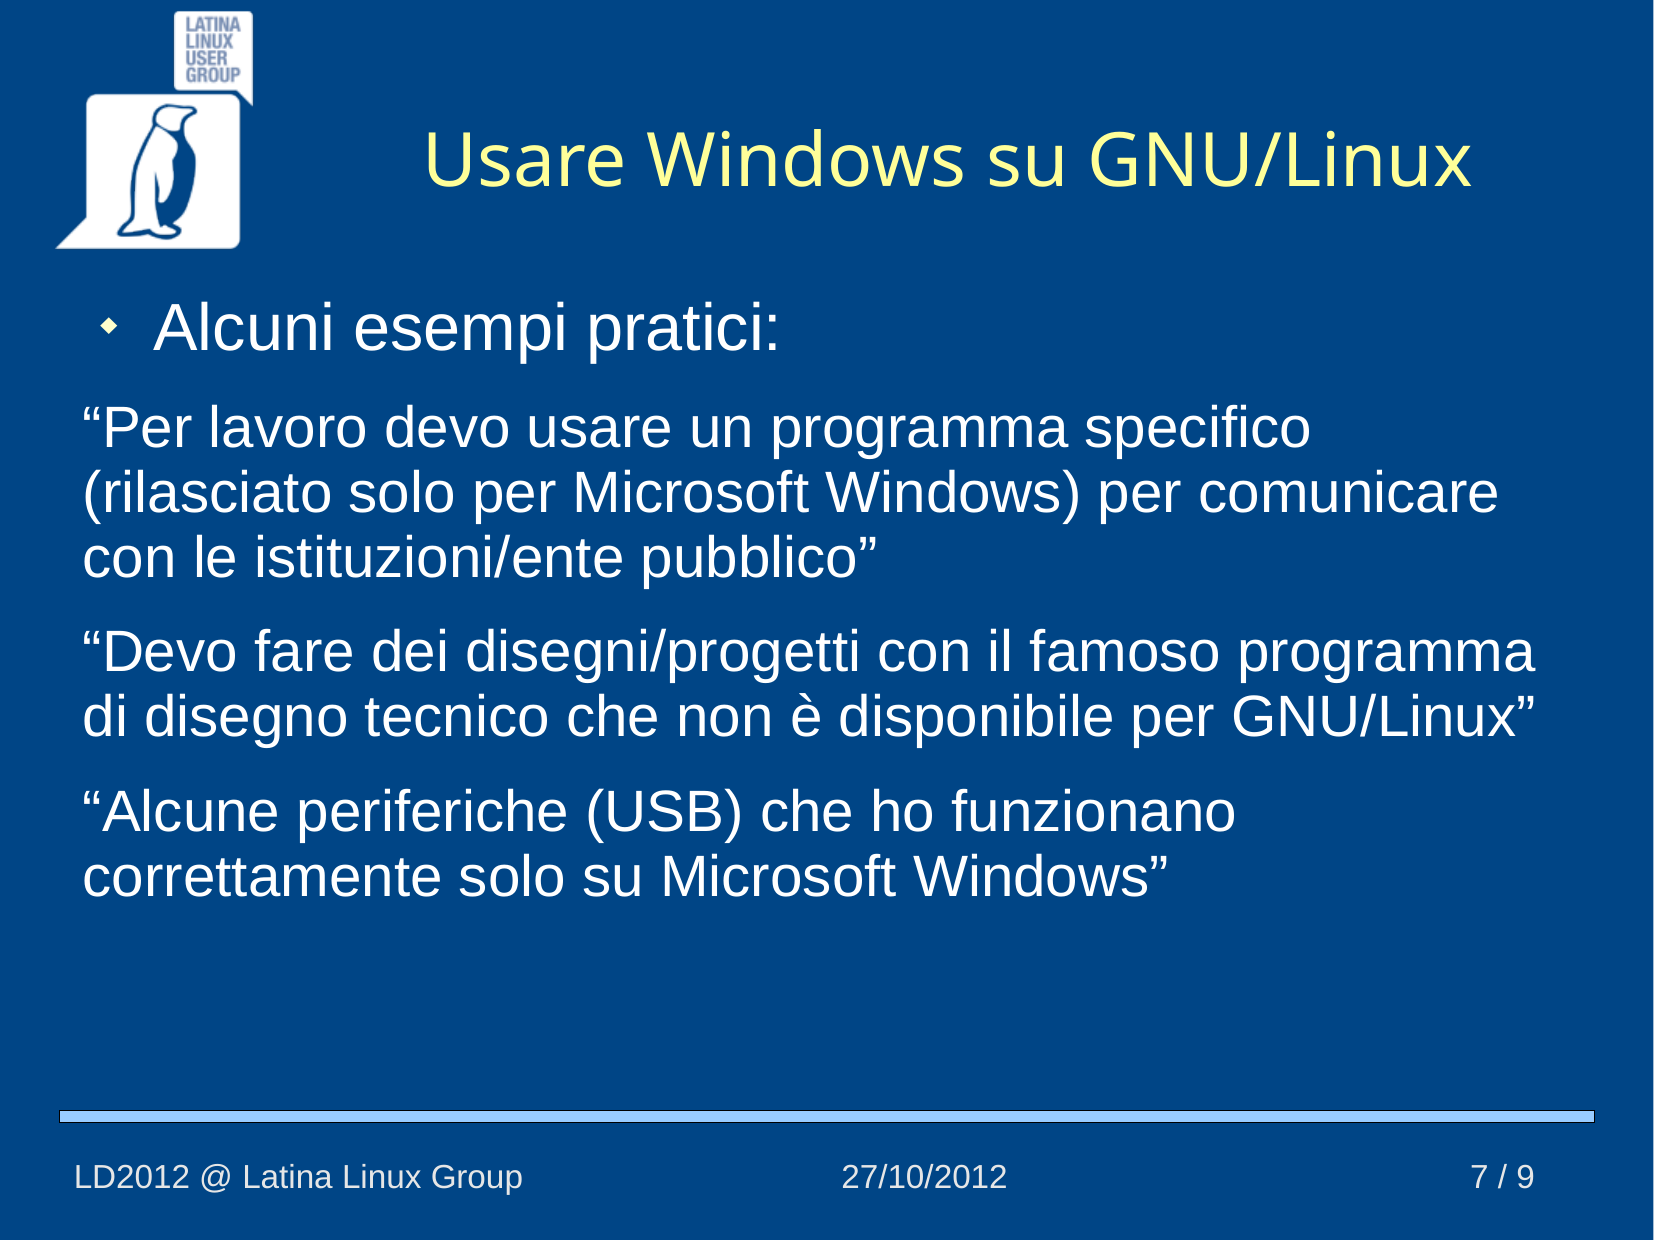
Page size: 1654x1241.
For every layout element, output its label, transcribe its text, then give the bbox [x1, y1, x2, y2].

list Alcuni esempi pratici: “Per lavoro devo usare un programma specifico (rilasciato solo per Microsoft Windows) per comunicare con le istituzioni/ente pubblico” “Devo fare dei disegni/progetti con il famoso programma di disegno tecnico che non è disponibile per GNU/Linux” “Alcune periferiche (USB) che ho funzionano correttamente solo su Microsoft Windows” [82, 290, 1571, 1010]
title Usare Windows su GNU/Linux [324, 49, 1571, 266]
picture [43, 0, 266, 262]
